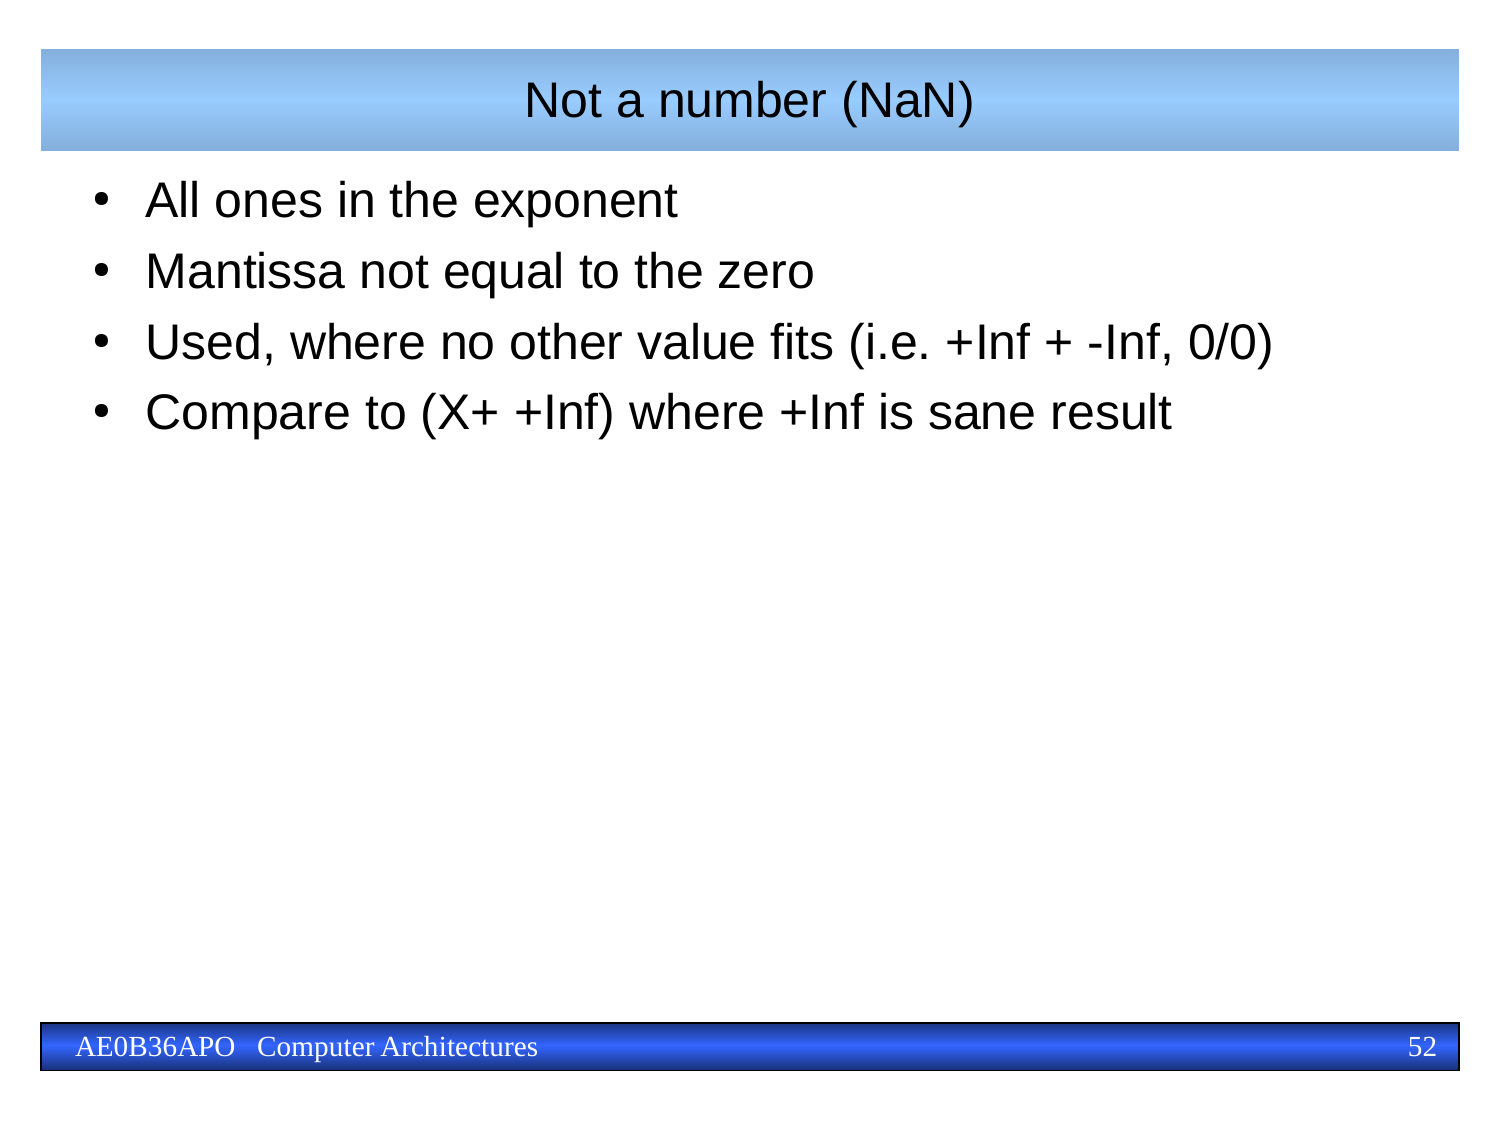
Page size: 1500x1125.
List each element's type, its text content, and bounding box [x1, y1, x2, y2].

list All ones in the exponent Mantissa not equal to the zero Used, where no other value fits (i.e. +Inf + -Inf, 0/0) Compare to (X+ +Inf) where +Inf is sane result [75, 172, 1426, 916]
title Not a number (NaN) [41, 49, 1459, 151]
